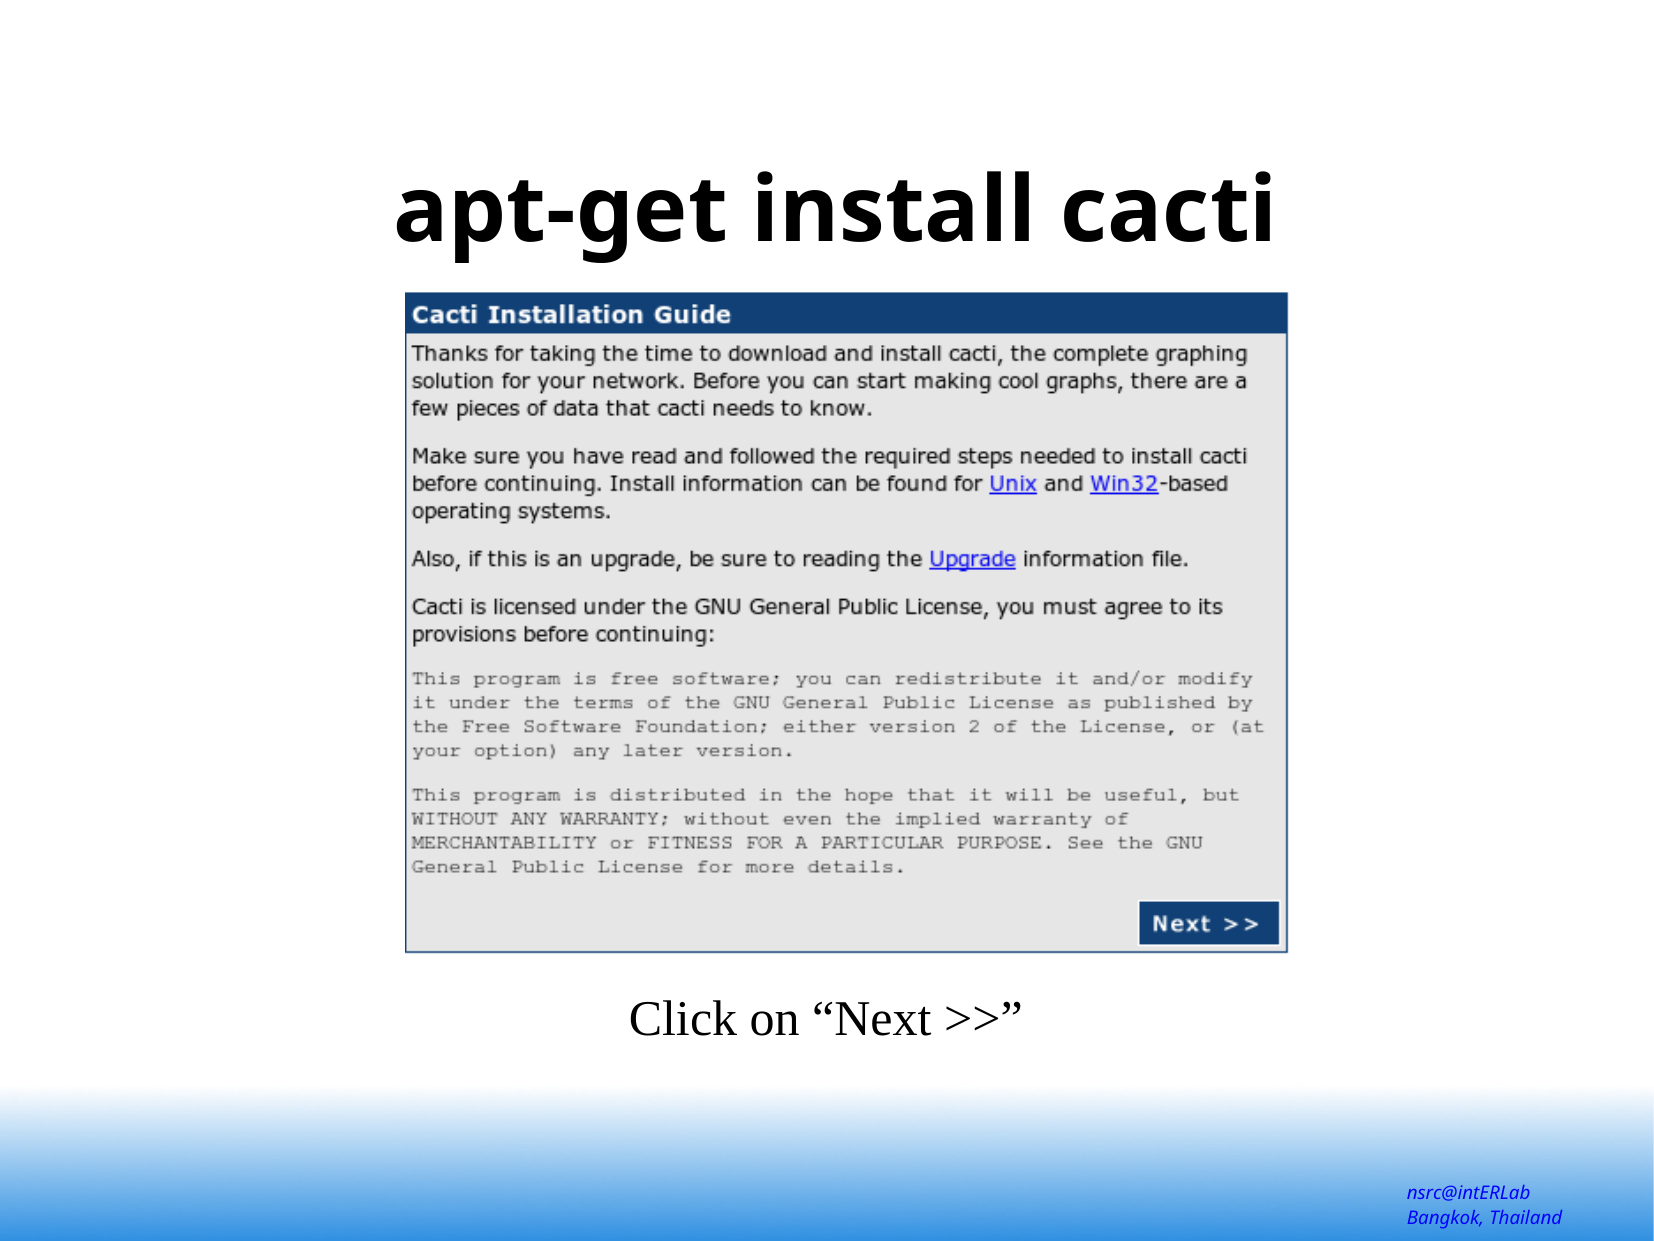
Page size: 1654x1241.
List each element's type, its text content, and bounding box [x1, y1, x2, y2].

title apt-get install cacti [121, 102, 1534, 310]
text_box Click on “Next >>” [628, 991, 1083, 1061]
picture [0, 1083, 1654, 1241]
picture [405, 291, 1290, 955]
